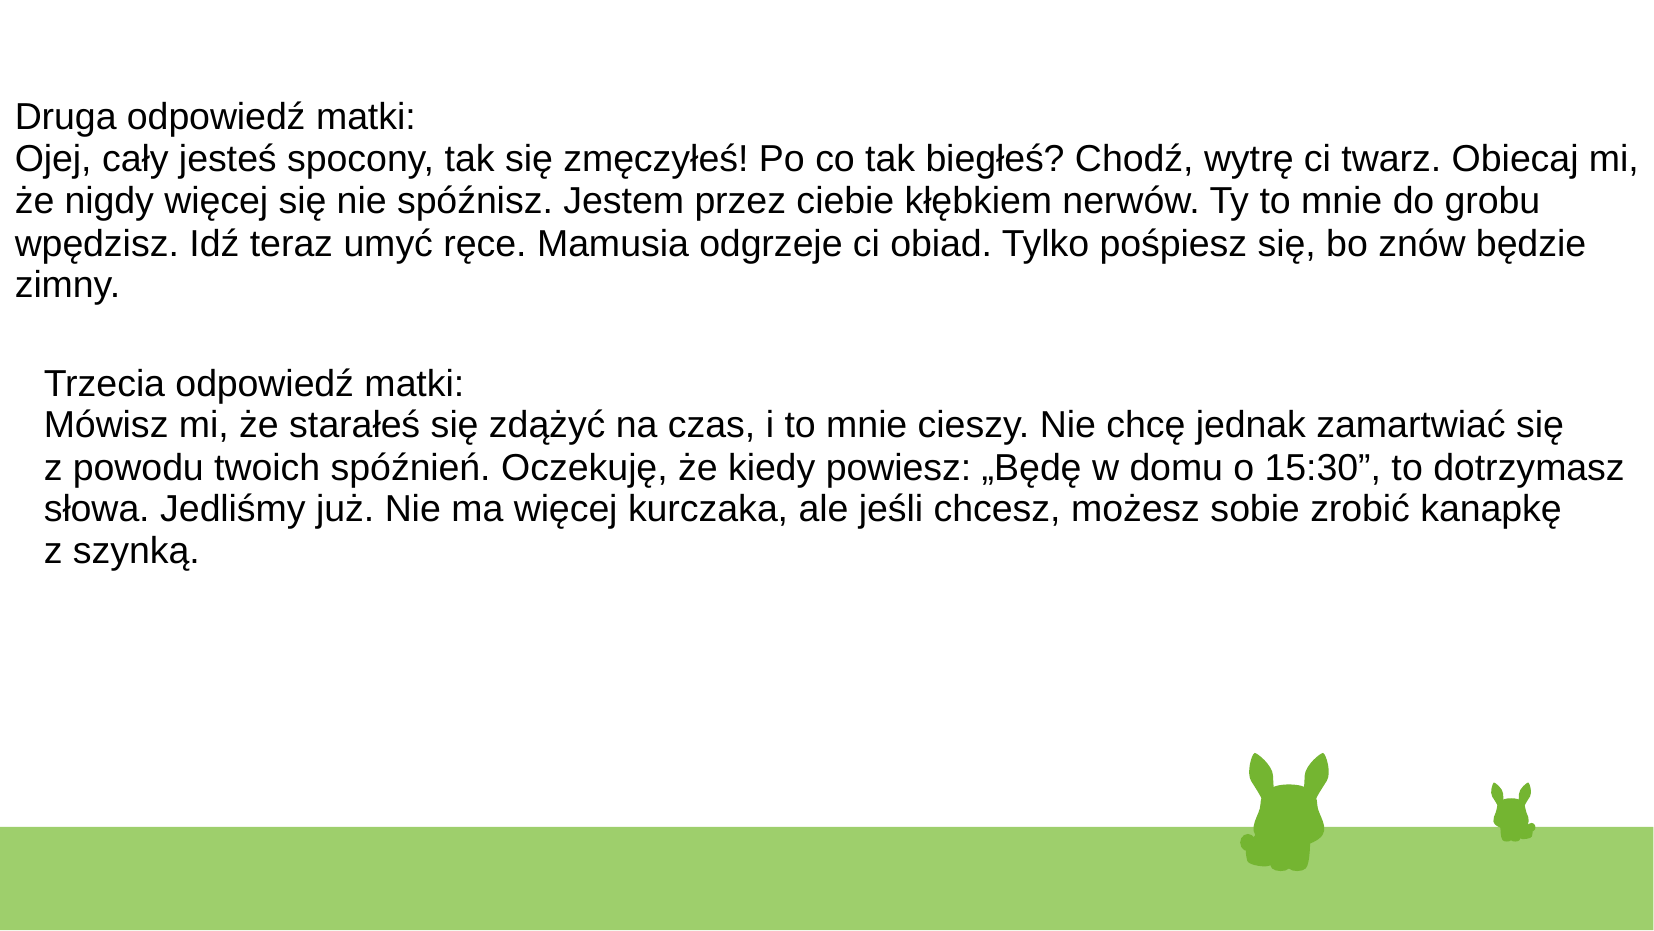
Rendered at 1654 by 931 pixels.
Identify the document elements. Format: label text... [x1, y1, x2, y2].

text_box Trzecia odpowiedź matki: Mówisz mi, że starałeś się zdążyć na czas, i to mnie cieszy. Nie chcę jednak zamartwiać się z powodu twoich spóźnień. Oczekuję, że kiedy powiesz: „Będę w domu o 15:30”, to dotrzymasz słowa. Jedliśmy już. Nie ma więcej kurczaka, ale jeśli chcesz, możesz sobie zrobić kanapkę z szynką. [28, 354, 1641, 580]
text_box Druga odpowiedź matki: Ojej, cały jesteś spocony, tak się zmęczyłeś! Po co tak biegłeś? Chodź, wytrę ci twarz. Obiecaj mi, że nigdy więcej się nie spóźnisz. Jestem przez ciebie kłębkiem nerwów. Ty to mnie do grobu wpędzisz. Idź teraz umyć ręce. Mamusia odgrzeje ci obiad. Tylko pośpiesz się, bo znów będzie zimny. [0, 88, 1654, 314]
